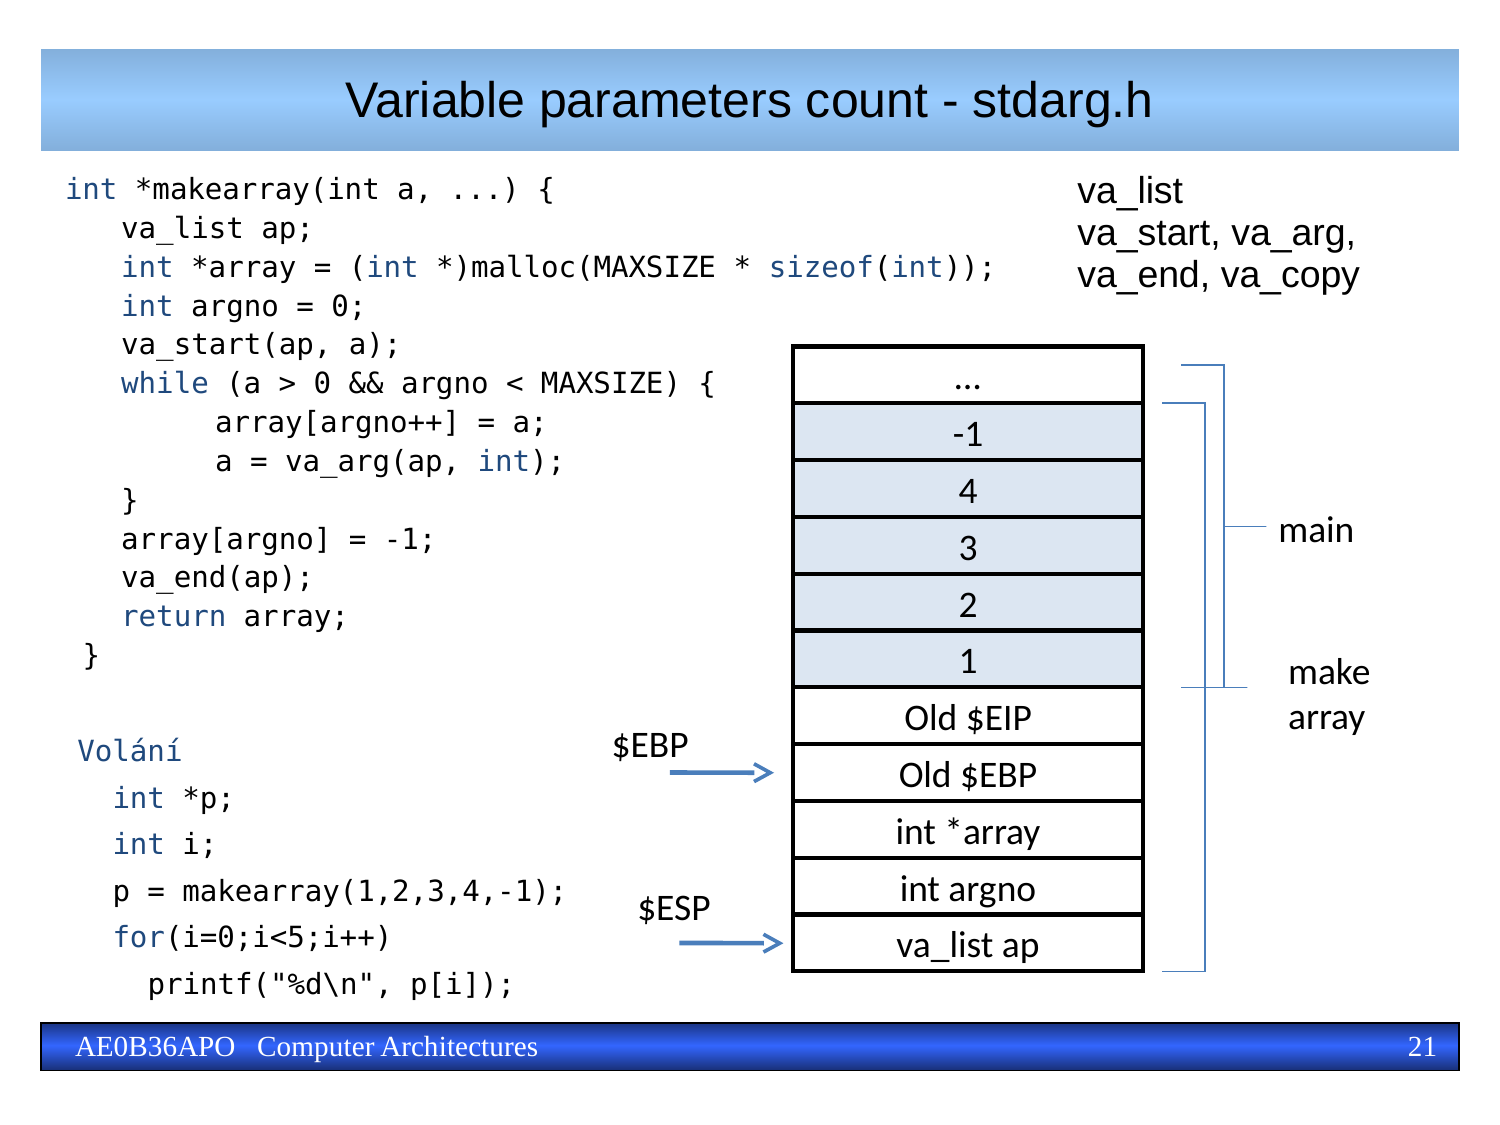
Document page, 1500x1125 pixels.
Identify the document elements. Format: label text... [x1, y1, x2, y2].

text_box main [1263, 497, 1370, 559]
list Volání int *p; int i; p = makearray(1,2,3,4,-1); for(i=0;i<5;i++) printf("%d\n", p[i]); [62, 724, 638, 1025]
text_box $ESP [638, 874, 726, 936]
list int *makearray(int a, ...) { va_list ap; int *array = (int *)malloc(MAXSIZE * sizeof(int)); int argno = 0; va_start(ap, a); while (a > 0 && argno < MAXSIZE) { array[argno++] = a; a = va_arg(ap, int); } array[argno] = -1; va_end(ap); return array; } [49, 170, 1138, 713]
text_box $EBP [596, 712, 704, 773]
text_box make array [1273, 639, 1386, 746]
title Variable parameters count - stdarg.h [41, 49, 1459, 151]
text_box 3 [792, 517, 1144, 574]
text_box va_list va_start, va_arg, va_end, va_copy [1062, 162, 1425, 304]
text_box va_list ap [792, 914, 1144, 972]
text_box … [792, 346, 1144, 404]
text_box Old $EIP [792, 687, 1144, 745]
text_box 4 [792, 461, 1144, 517]
text_box -1 [792, 404, 1144, 461]
text_box 1 [792, 630, 1144, 687]
text_box 2 [792, 574, 1144, 630]
text_box int argno [792, 857, 1144, 914]
text_box int *array [792, 800, 1144, 857]
text_box Old $EBP [792, 745, 1144, 800]
